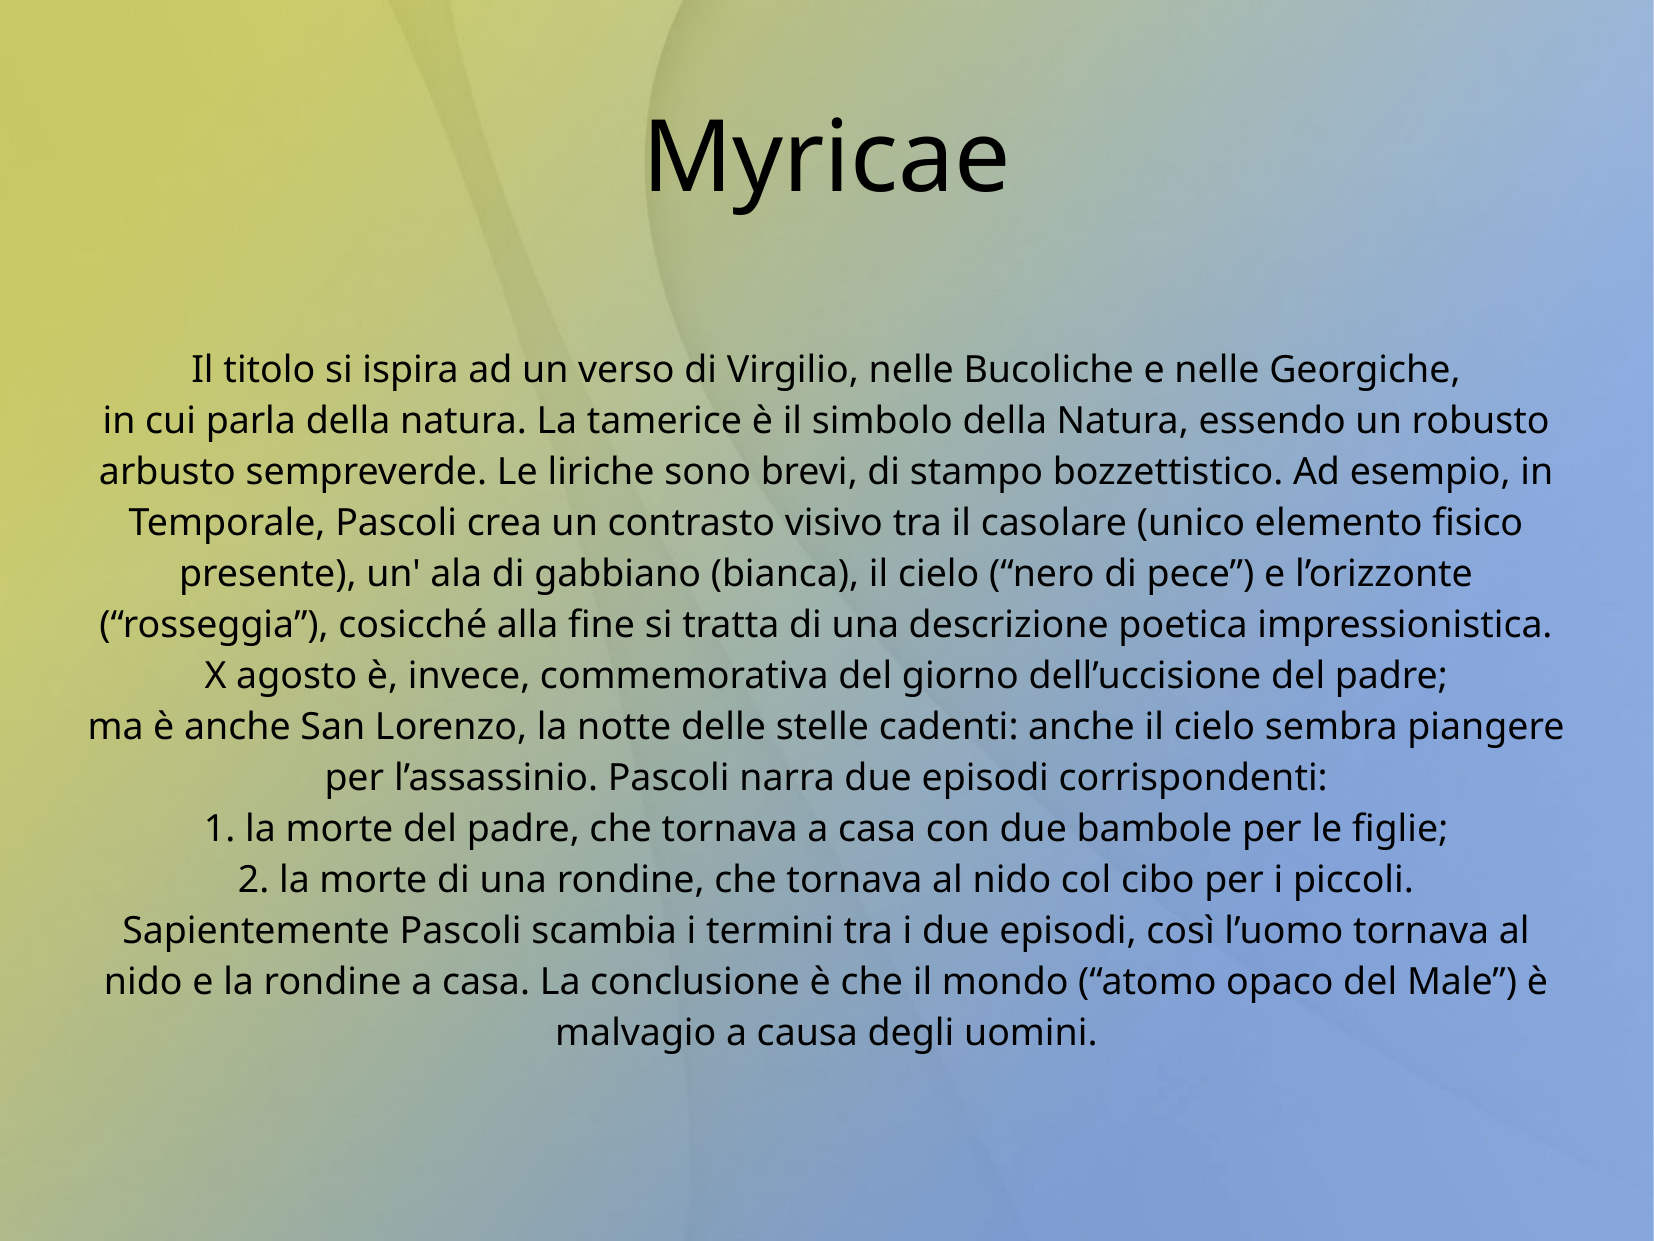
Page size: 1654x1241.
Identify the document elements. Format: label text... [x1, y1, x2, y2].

subtitle Il titolo si ispira ad un verso di Virgilio, nelle Bucoliche e nelle Georgiche, in cui parla della natura. La tamerice è il simbolo della Natura, essendo un robusto arbusto sempreverde. Le liriche sono brevi, di stampo bozzettistico. Ad esempio, in Temporale, Pascoli crea un contrasto visivo tra il casolare (unico elemento fisico presente), un' ala di gabbiano (bianca), il cielo (“nero di pece”) e l’orizzonte (“rosseggia”), cosicché alla fine si tratta di una descrizione poetica impressionistica. X agosto è, invece, commemorativa del giorno dell’uccisione del padre; ma è anche San Lorenzo, la notte delle stelle cadenti: anche il cielo sembra piangere per l’assassinio. Pascoli narra due episodi corrispondenti: 1. la morte del padre, che tornava a casa con due bambole per le figlie; 2. la morte di una rondine, che tornava al nido col cibo per i piccoli. Sapientemente Pascoli scambia i termini tra i due episodi, così l’uomo tornava al nido e la rondine a casa. La conclusione è che il mondo (“atomo opaco del Male”) è malvagio a causa degli uomini. [82, 290, 1571, 1109]
title Myricae [82, 49, 1571, 257]
picture [0, 0, 1654, 1241]
